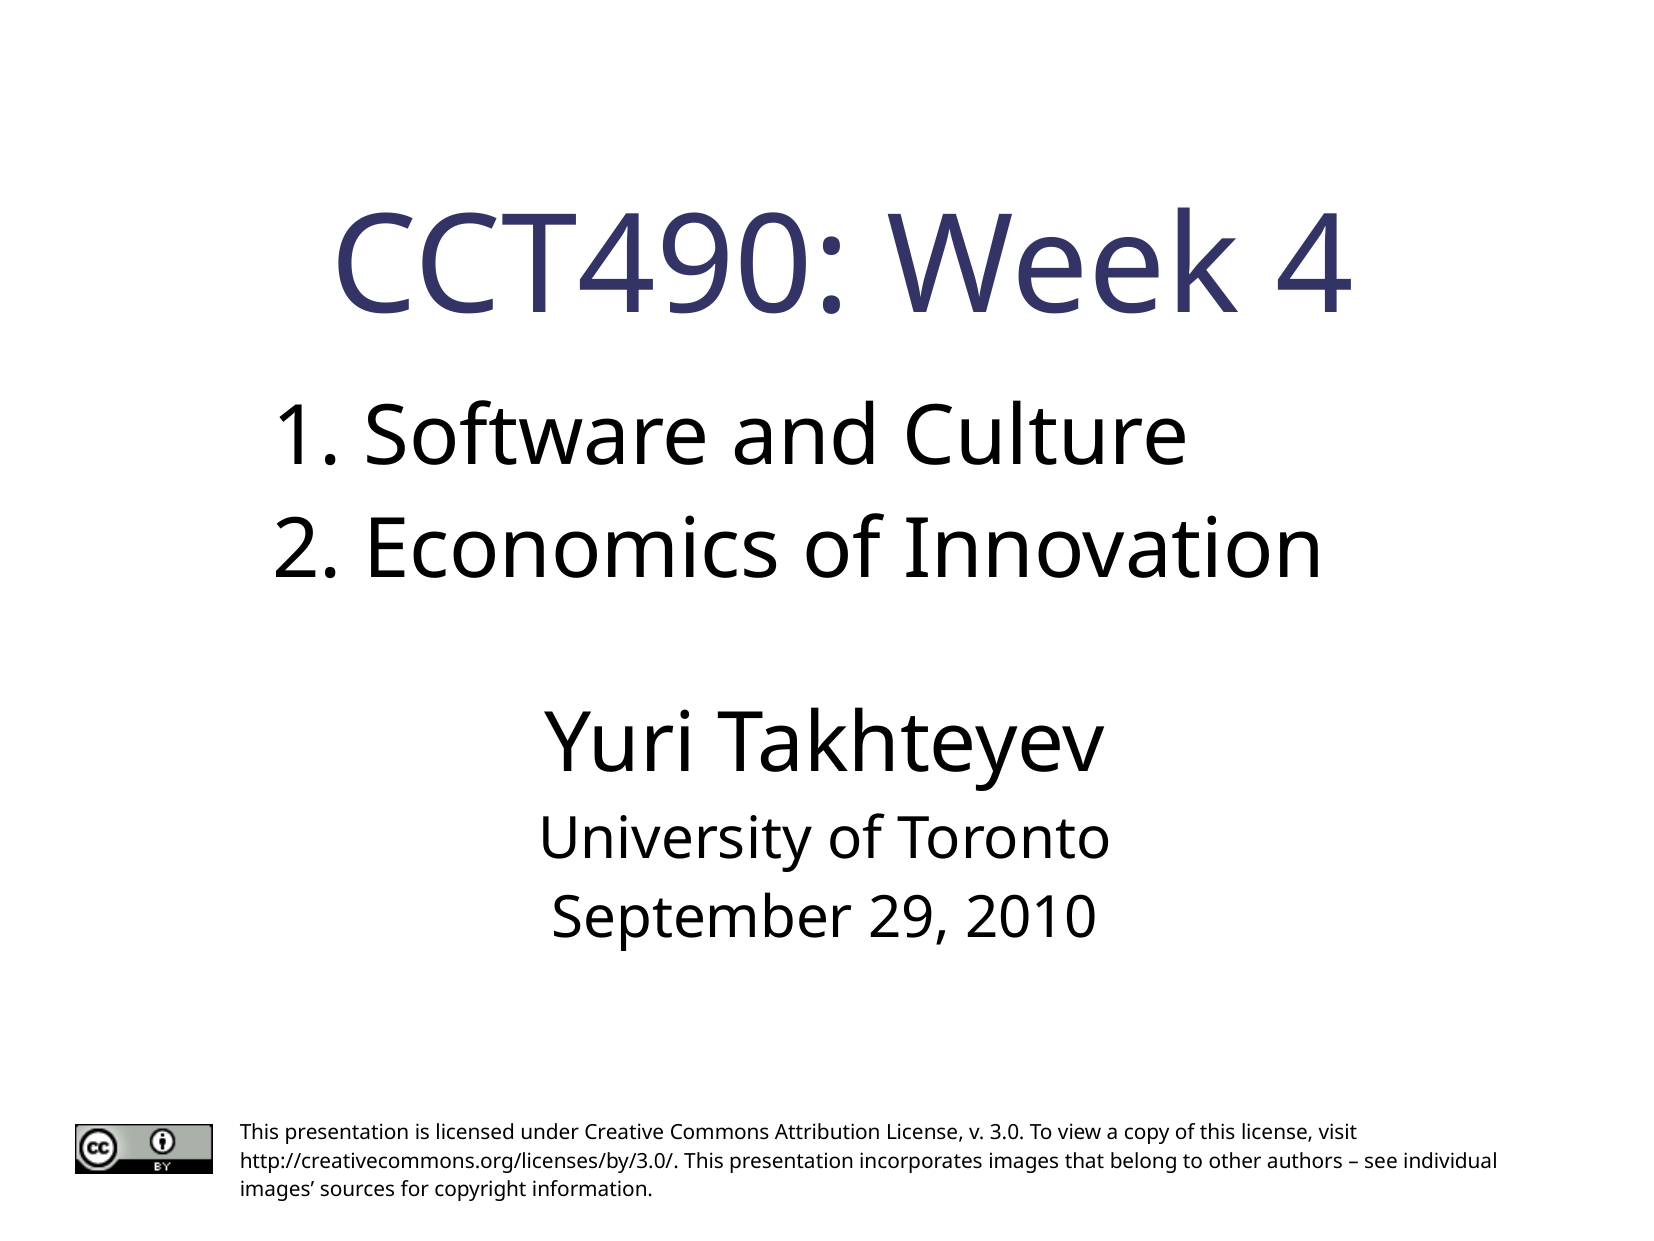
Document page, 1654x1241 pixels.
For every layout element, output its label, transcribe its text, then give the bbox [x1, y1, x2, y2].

text_box This presentation is licensed under Creative Commons Attribution License, v. 3.0. To view a copy of this license, visit http://creativecommons.org/licenses/by/3.0/. This presentation incorporates images that belong to other authors – see individual images’ sources for copyright information. [225, 1110, 1576, 1201]
subtitle 1. Software and Culture 2. Economics of Innovation [272, 375, 1654, 603]
text_box Yuri Takhteyev University of Toronto September 29, 2010 [150, 675, 1501, 933]
title CCT490: Week 4 [34, 155, 1651, 363]
picture [75, 1124, 213, 1174]
